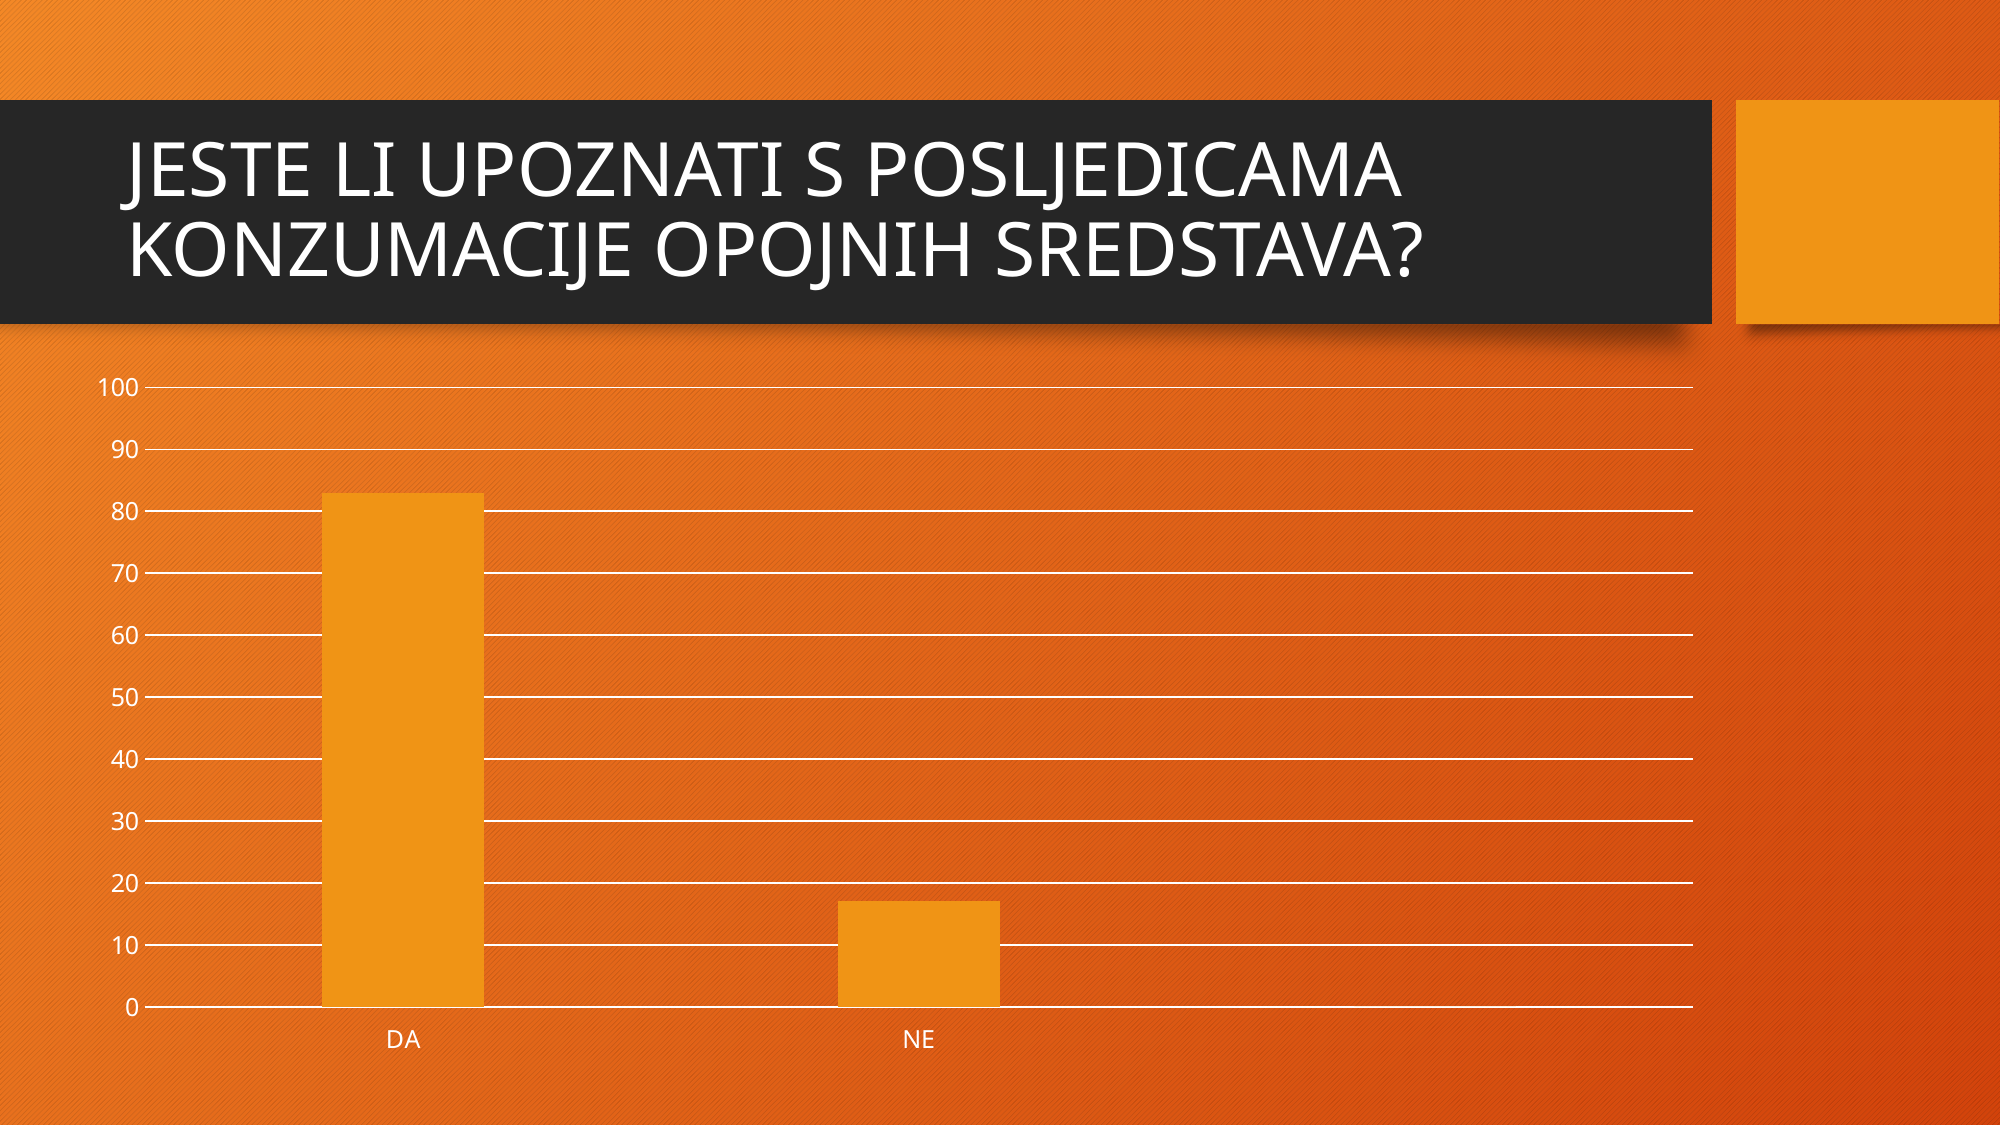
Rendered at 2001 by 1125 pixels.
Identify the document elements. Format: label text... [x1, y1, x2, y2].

chart [63, 355, 1727, 1071]
title JESTE LI UPOZNATI S POSLJEDICAMA KONZUMACIJE OPOJNIH SREDSTAVA? [111, 123, 1689, 301]
